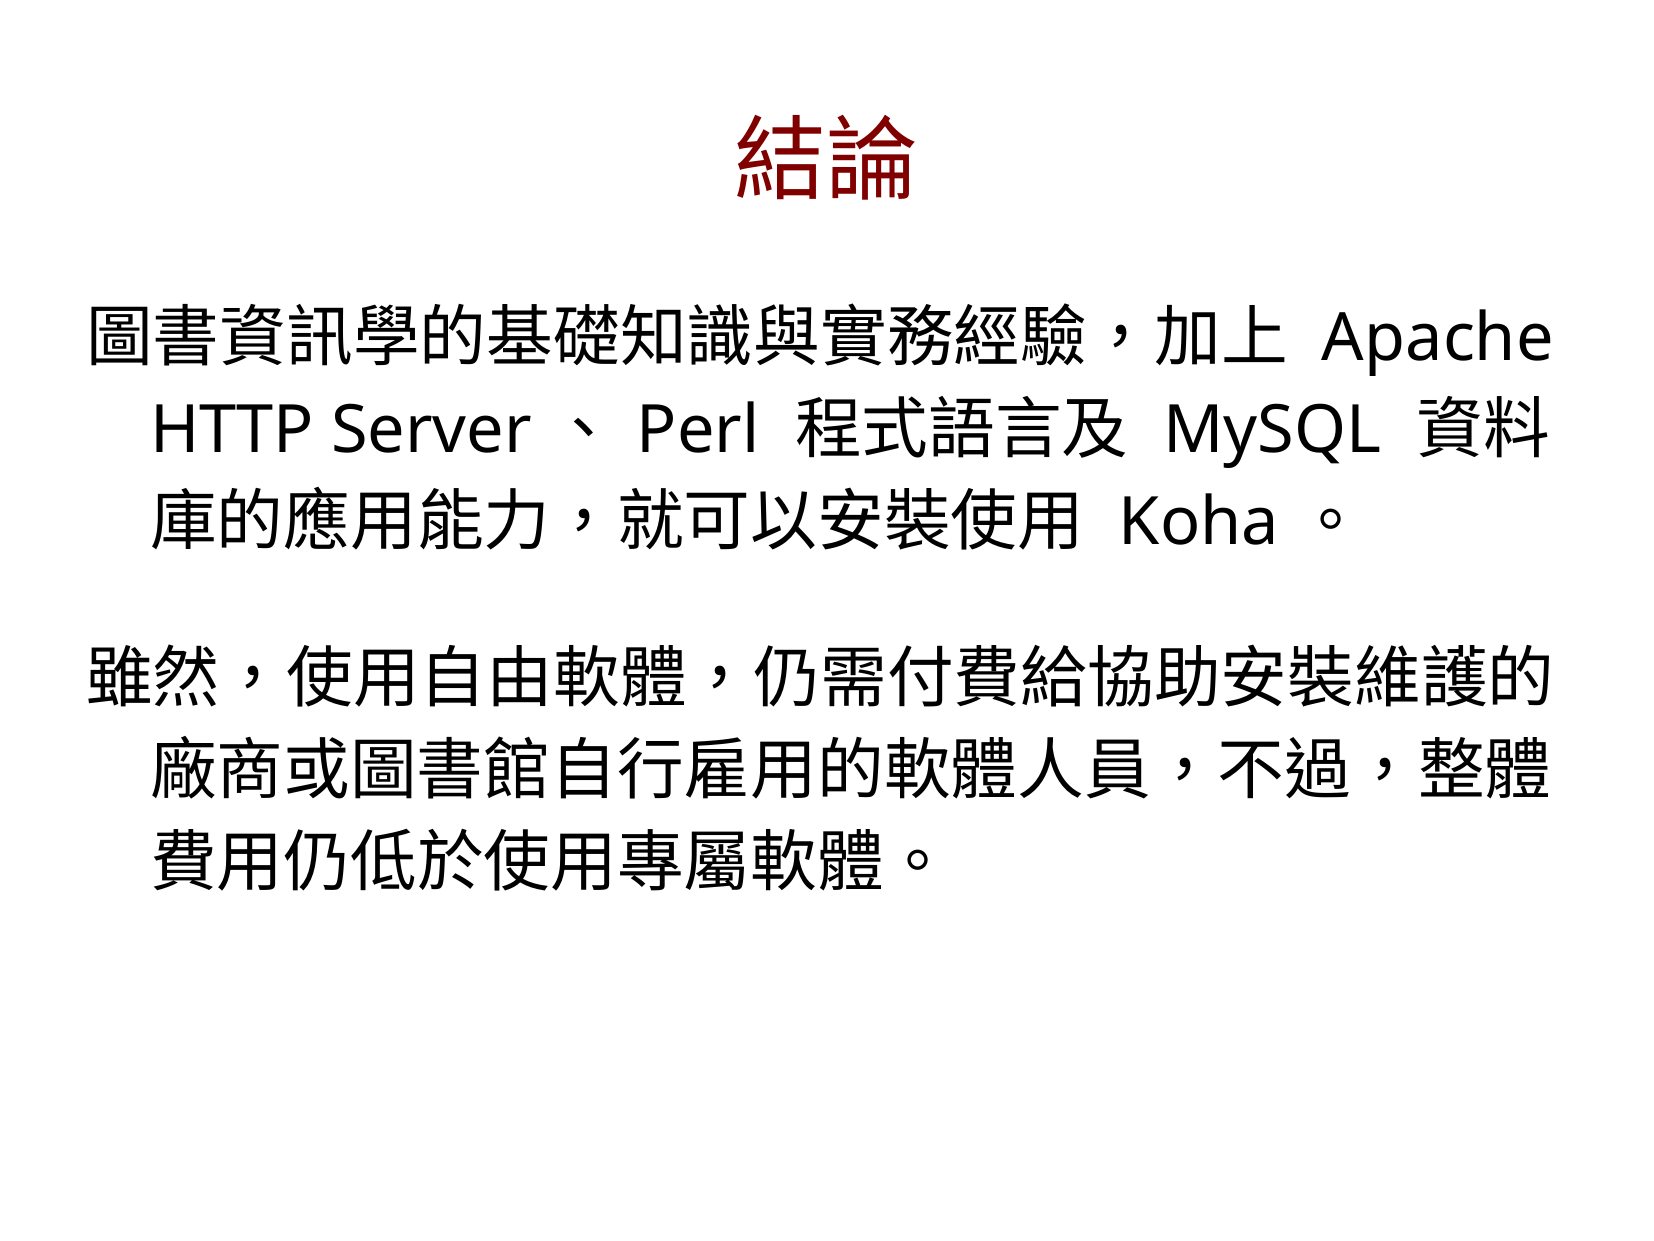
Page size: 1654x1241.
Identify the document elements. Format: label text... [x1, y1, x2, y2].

list 圖書資訊學的基礎知識與實務經驗，加上 Apache HTTP Server、Perl 程式語言及 MySQL 資料庫的應用能力，就可以安裝使用 Koha。 雖然，使用自由軟體，仍需付費給協助安裝維護的廠商或圖書館自行雇用的軟體人員，不過，整體費用仍低於使用專屬軟體。 [79, 286, 1568, 1091]
title 結論 [82, 56, 1571, 250]
